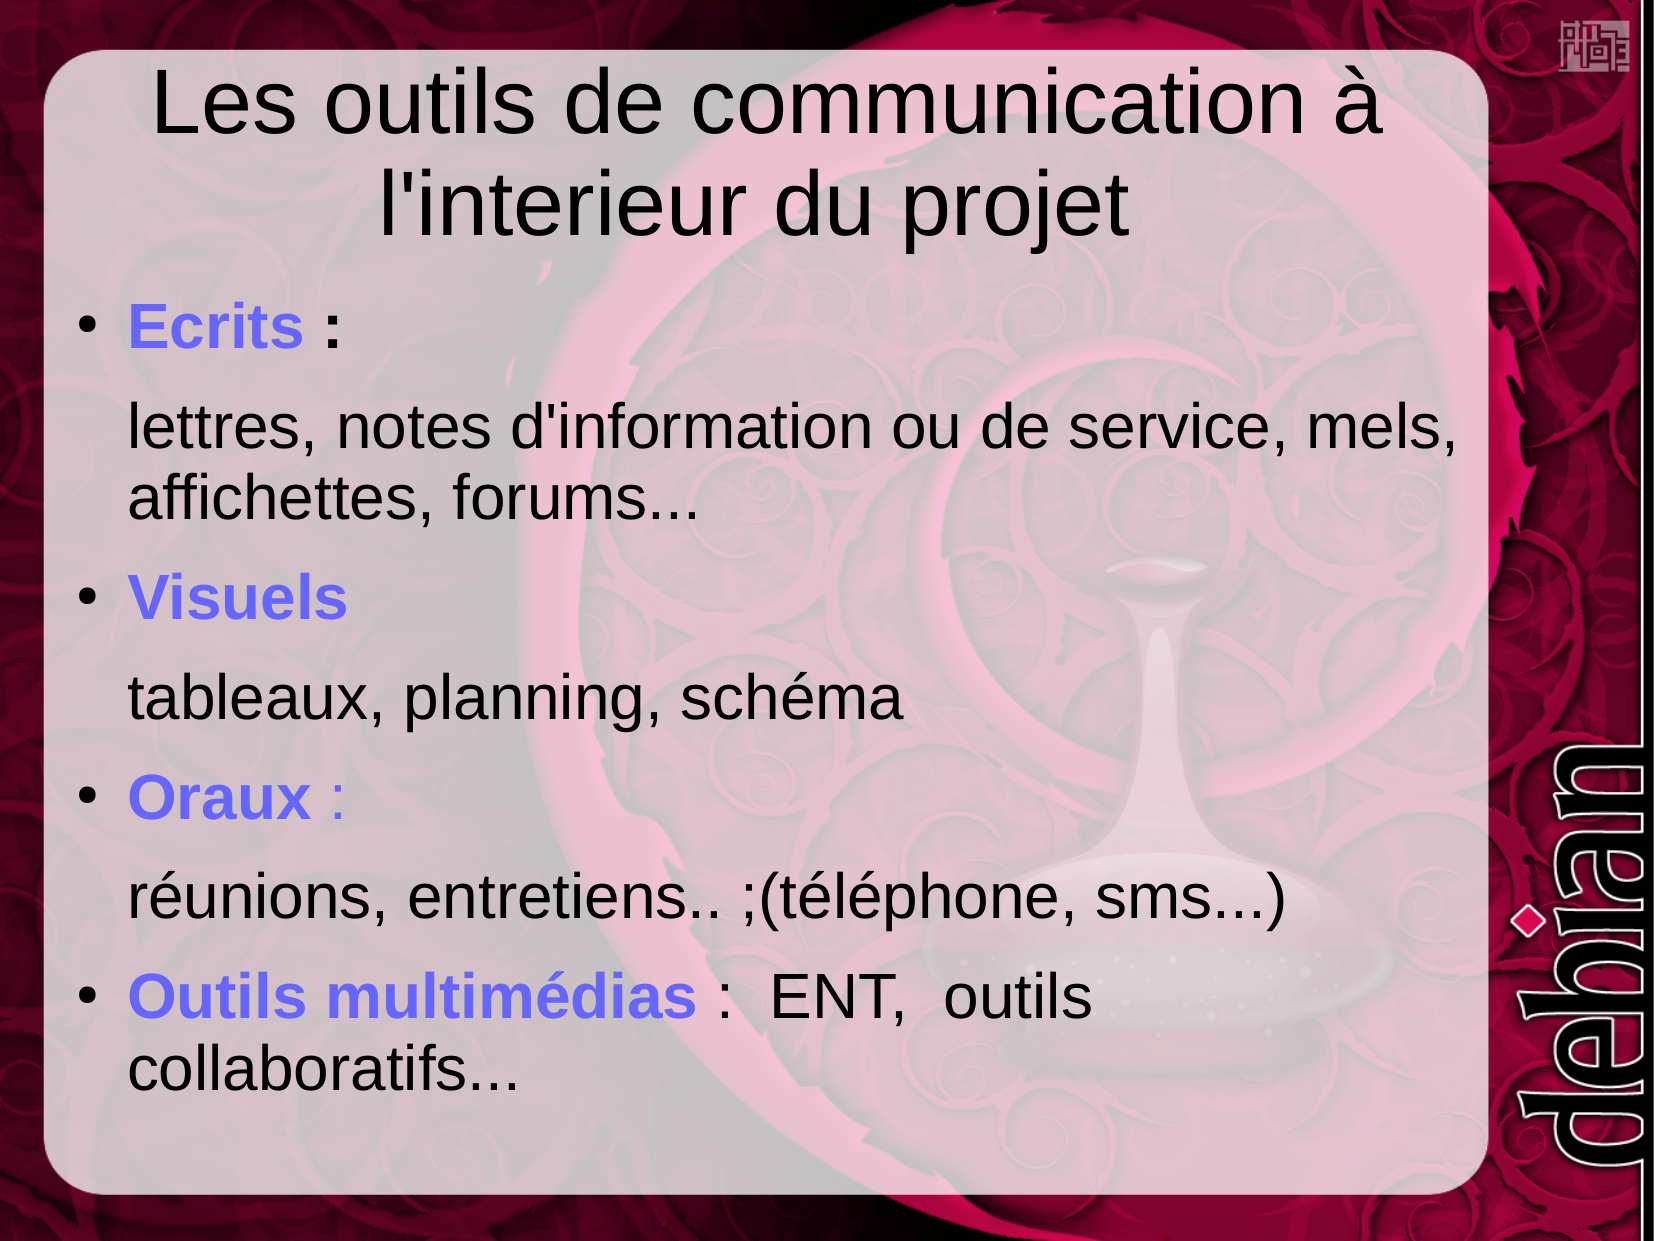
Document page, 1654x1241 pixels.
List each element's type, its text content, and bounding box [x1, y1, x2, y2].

list Ecrits : lettres, notes d'information ou de service, mels, affichettes, forums... Visuels tableaux, planning, schéma Oraux : réunions, entretiens.. ;(téléphone, sms...) Outils multimédias : ENT, outils collaboratifs... [59, 290, 1477, 1109]
title Les outils de communication à l'interieur du projet [59, 49, 1477, 257]
picture [0, 0, 1654, 1241]
